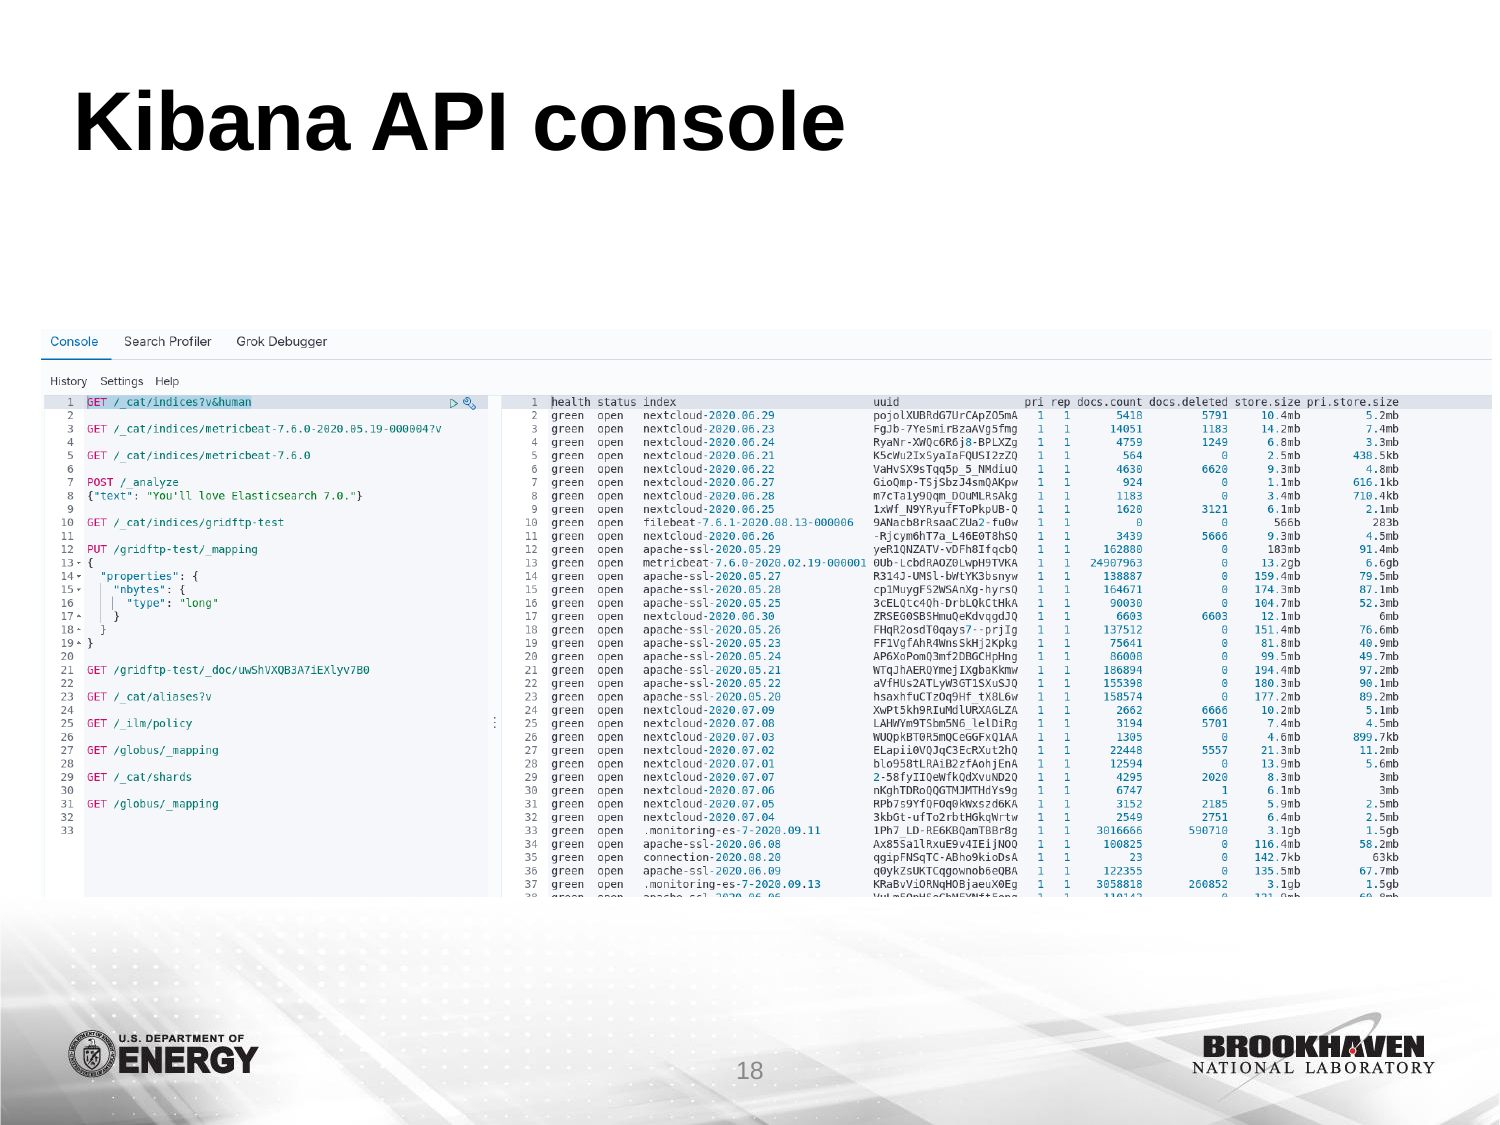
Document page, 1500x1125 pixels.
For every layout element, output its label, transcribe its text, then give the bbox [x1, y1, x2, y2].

slide_number <number> [581, 1039, 919, 1100]
title Kibana API console [58, 59, 1425, 180]
picture [0, 0, 1500, 1125]
